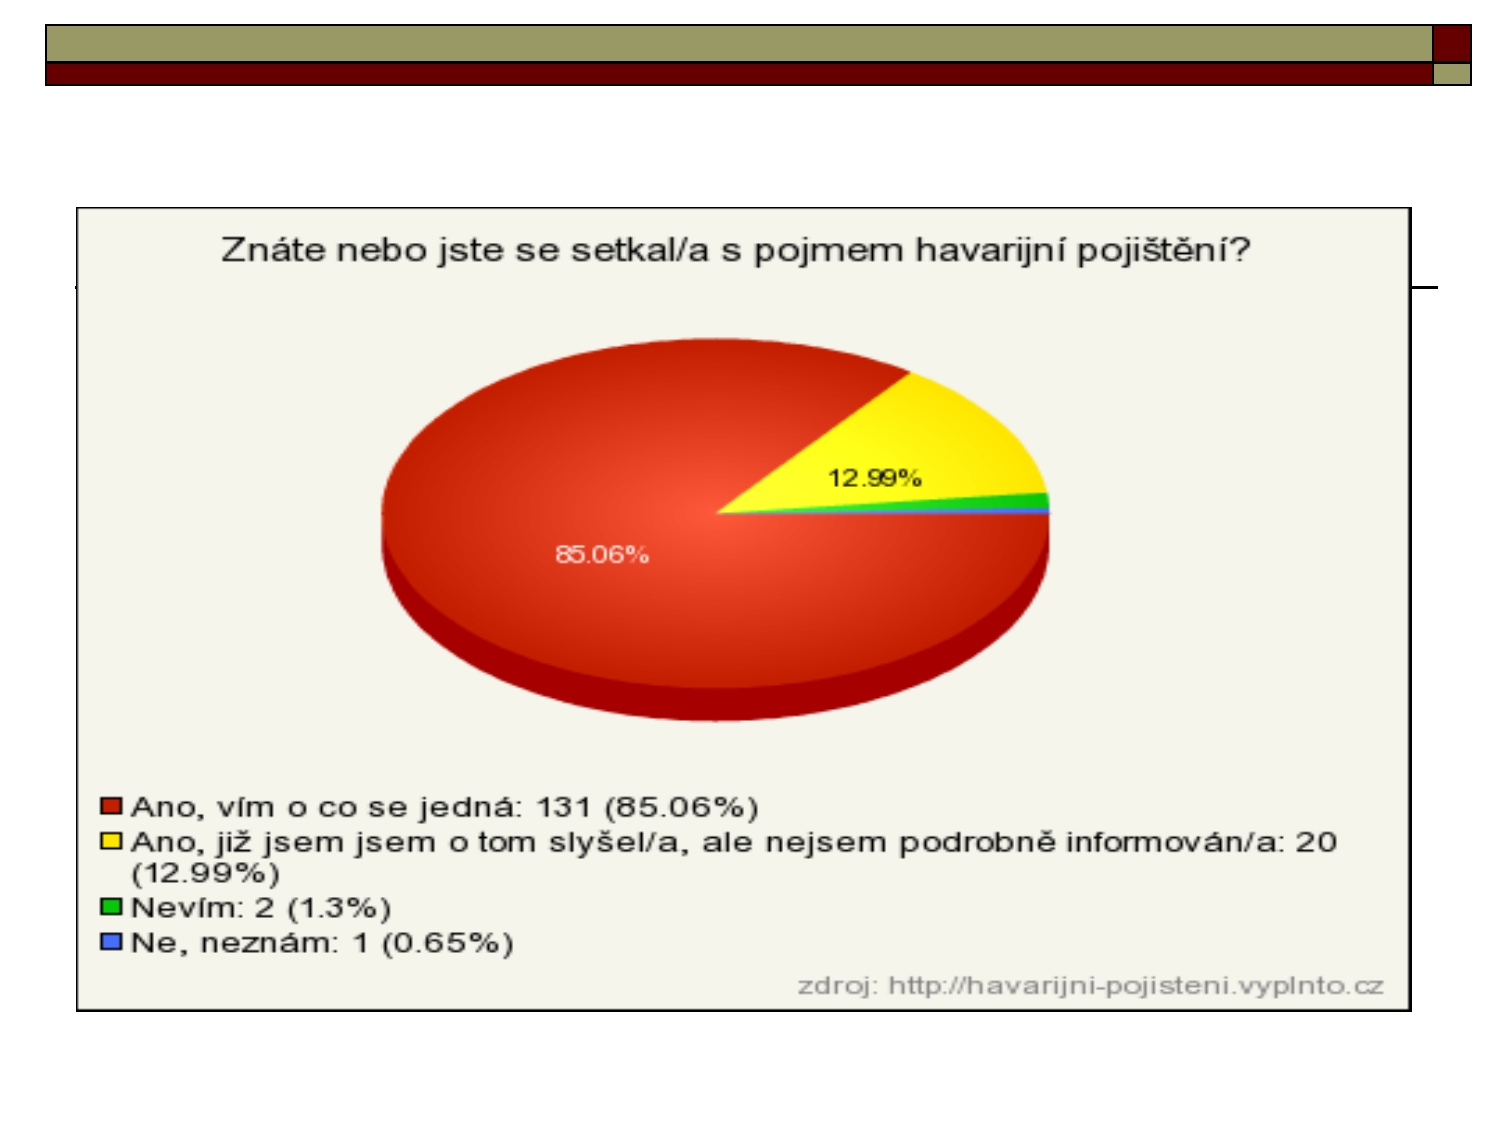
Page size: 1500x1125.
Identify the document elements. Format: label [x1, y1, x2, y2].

picture [76, 207, 1412, 1012]
